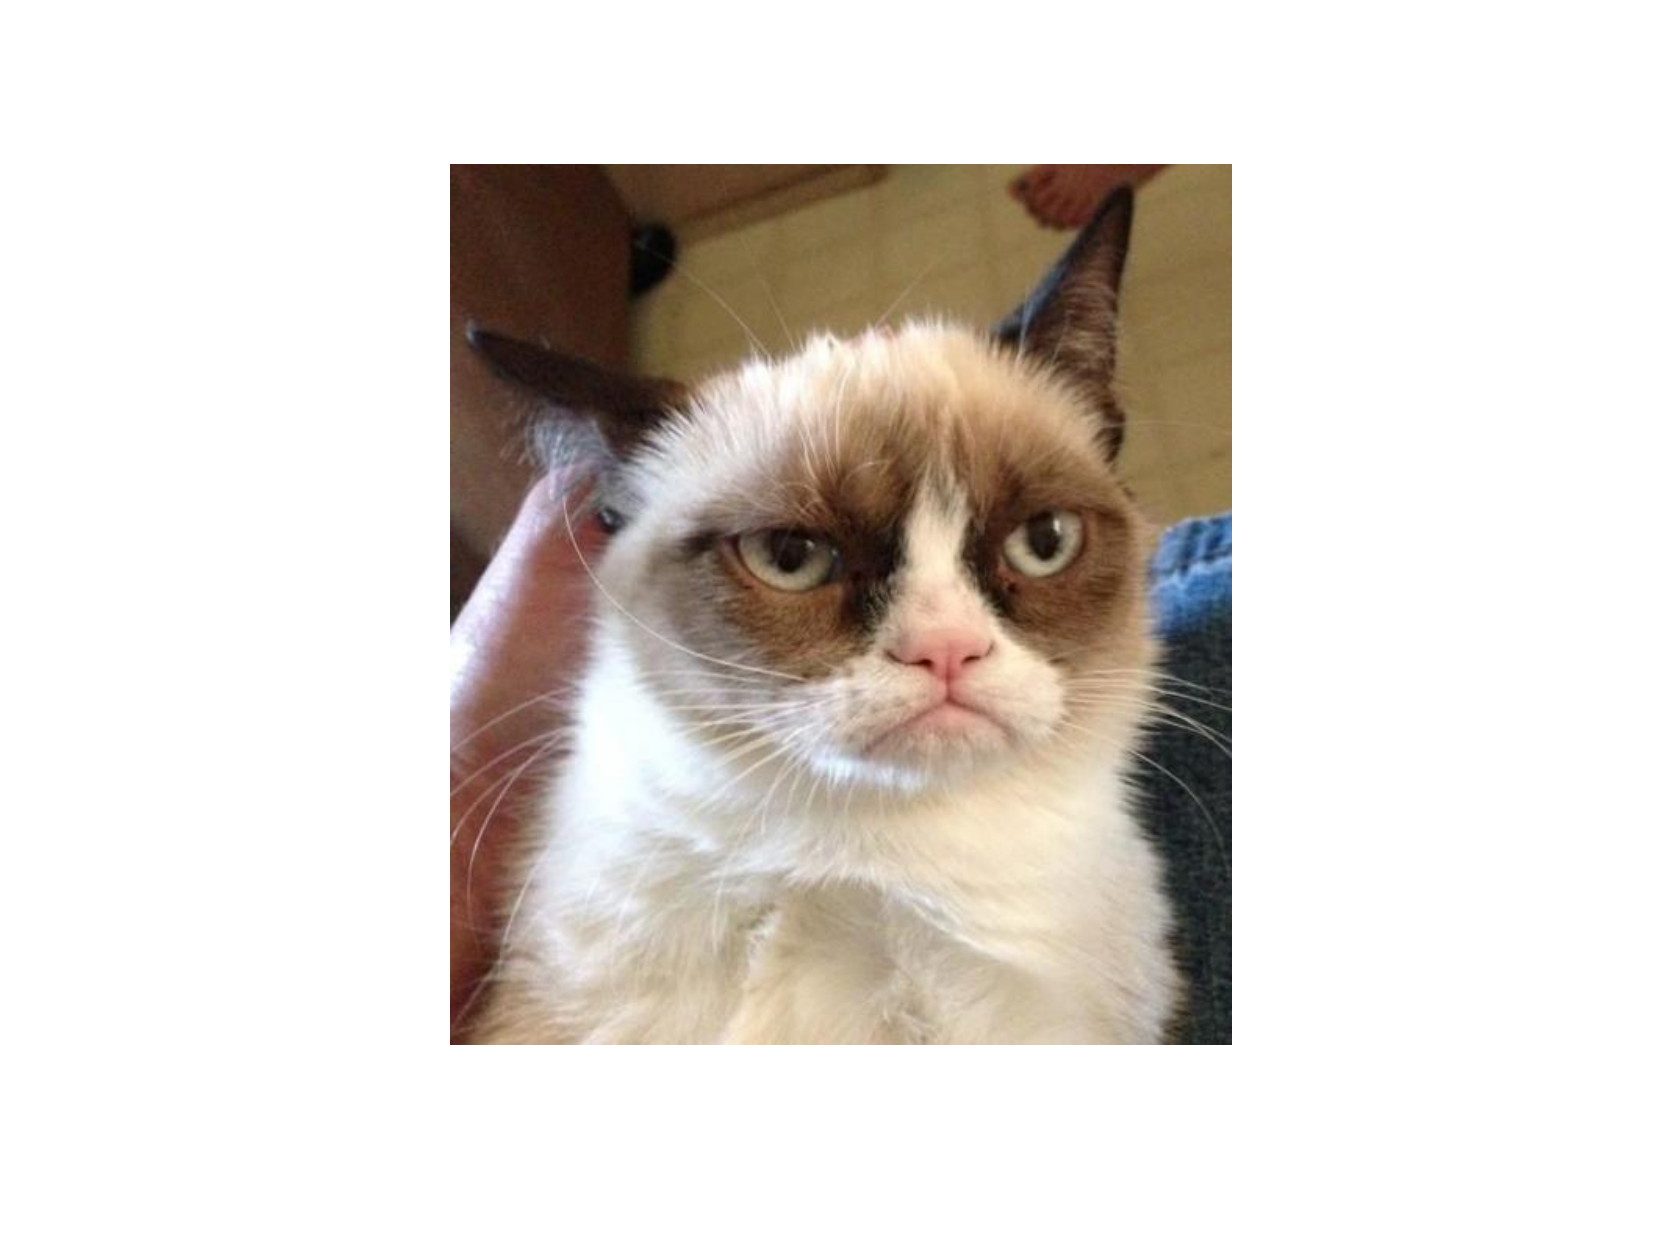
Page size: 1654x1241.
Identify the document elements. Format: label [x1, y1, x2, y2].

picture [450, 164, 1232, 1045]
